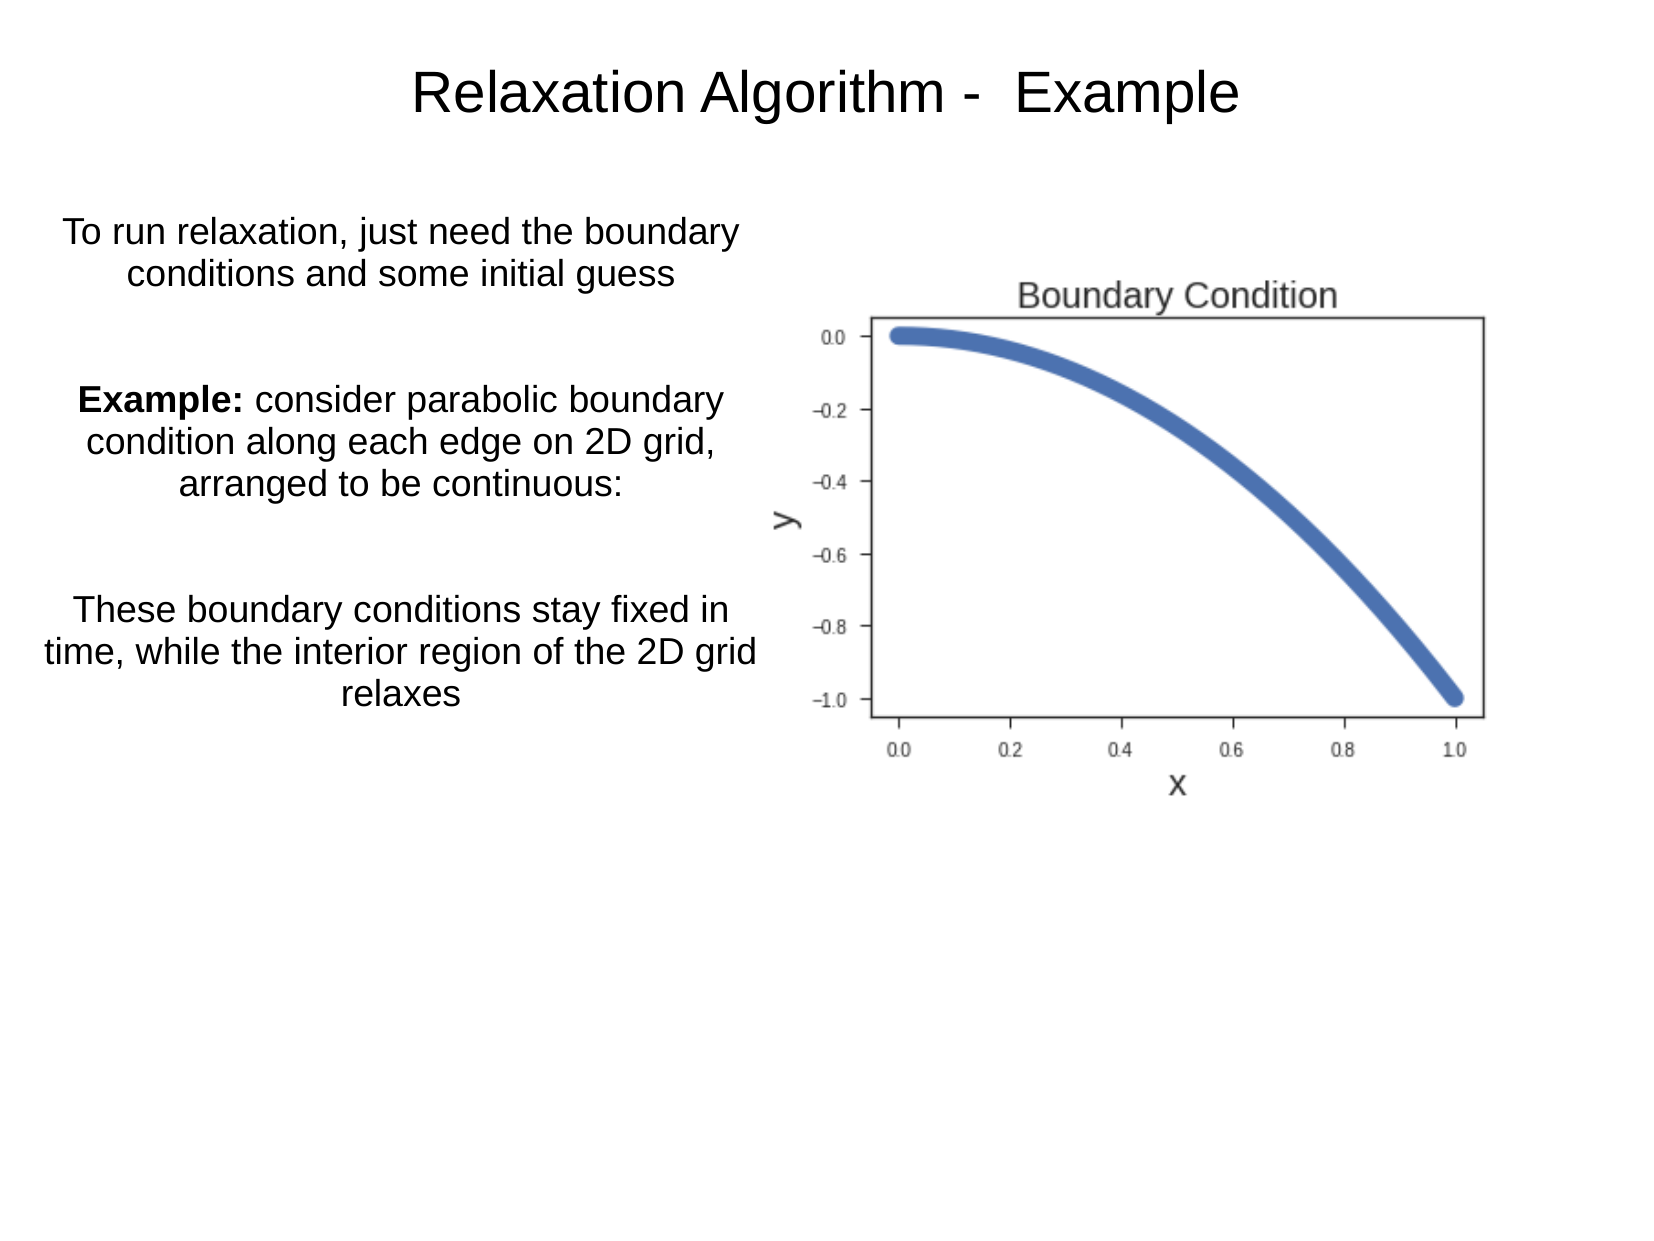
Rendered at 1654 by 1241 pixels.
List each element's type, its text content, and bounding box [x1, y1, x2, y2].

title Relaxation Algorithm - Example [82, 49, 1571, 136]
text_box To run relaxation, just need the boundary conditions and some initial guess Example: consider parabolic boundary condition along each edge on 2D grid, arranged to be continuous: These boundary conditions stay fixed in time, while the interior region of the 2D grid relaxes [25, 202, 776, 722]
picture [756, 268, 1507, 814]
